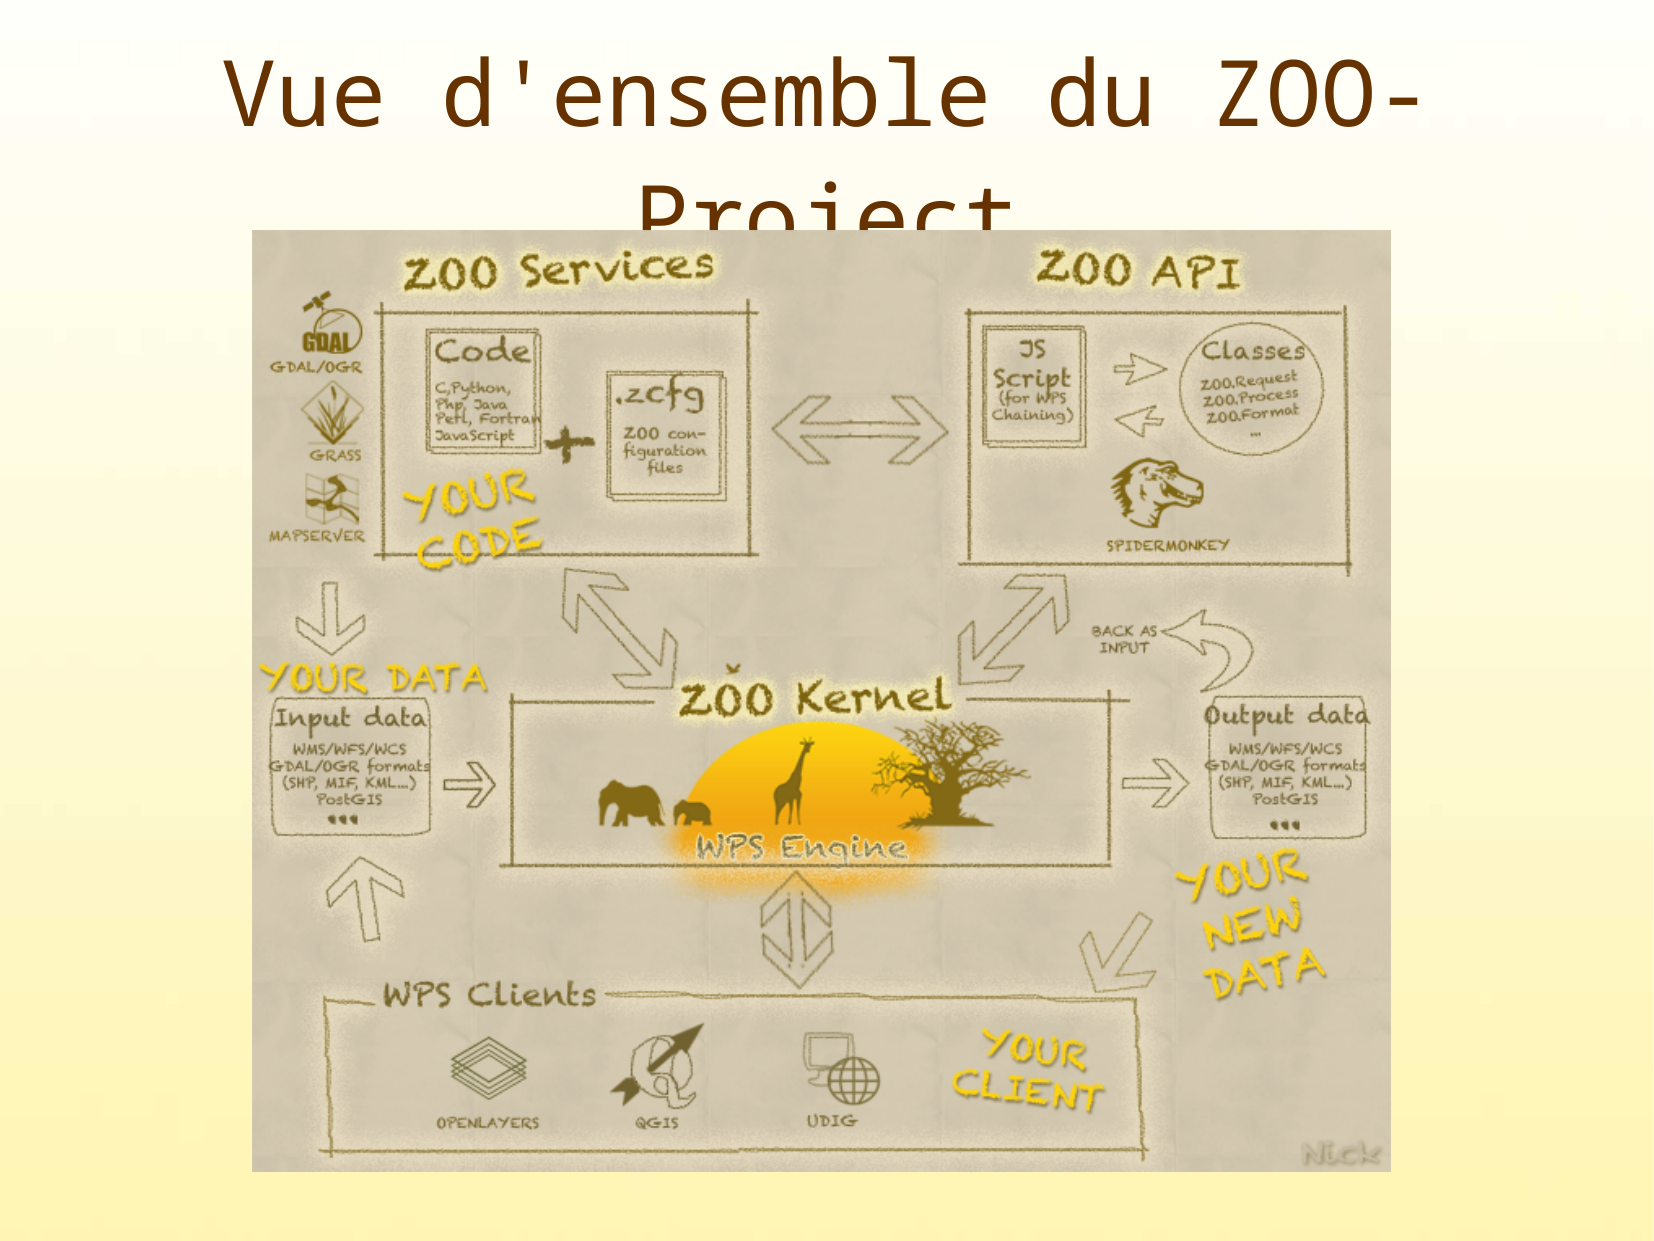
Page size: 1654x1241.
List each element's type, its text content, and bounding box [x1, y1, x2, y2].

title Vue d'ensemble du ZOO-Project [82, 49, 1571, 257]
picture [0, 0, 1654, 1241]
